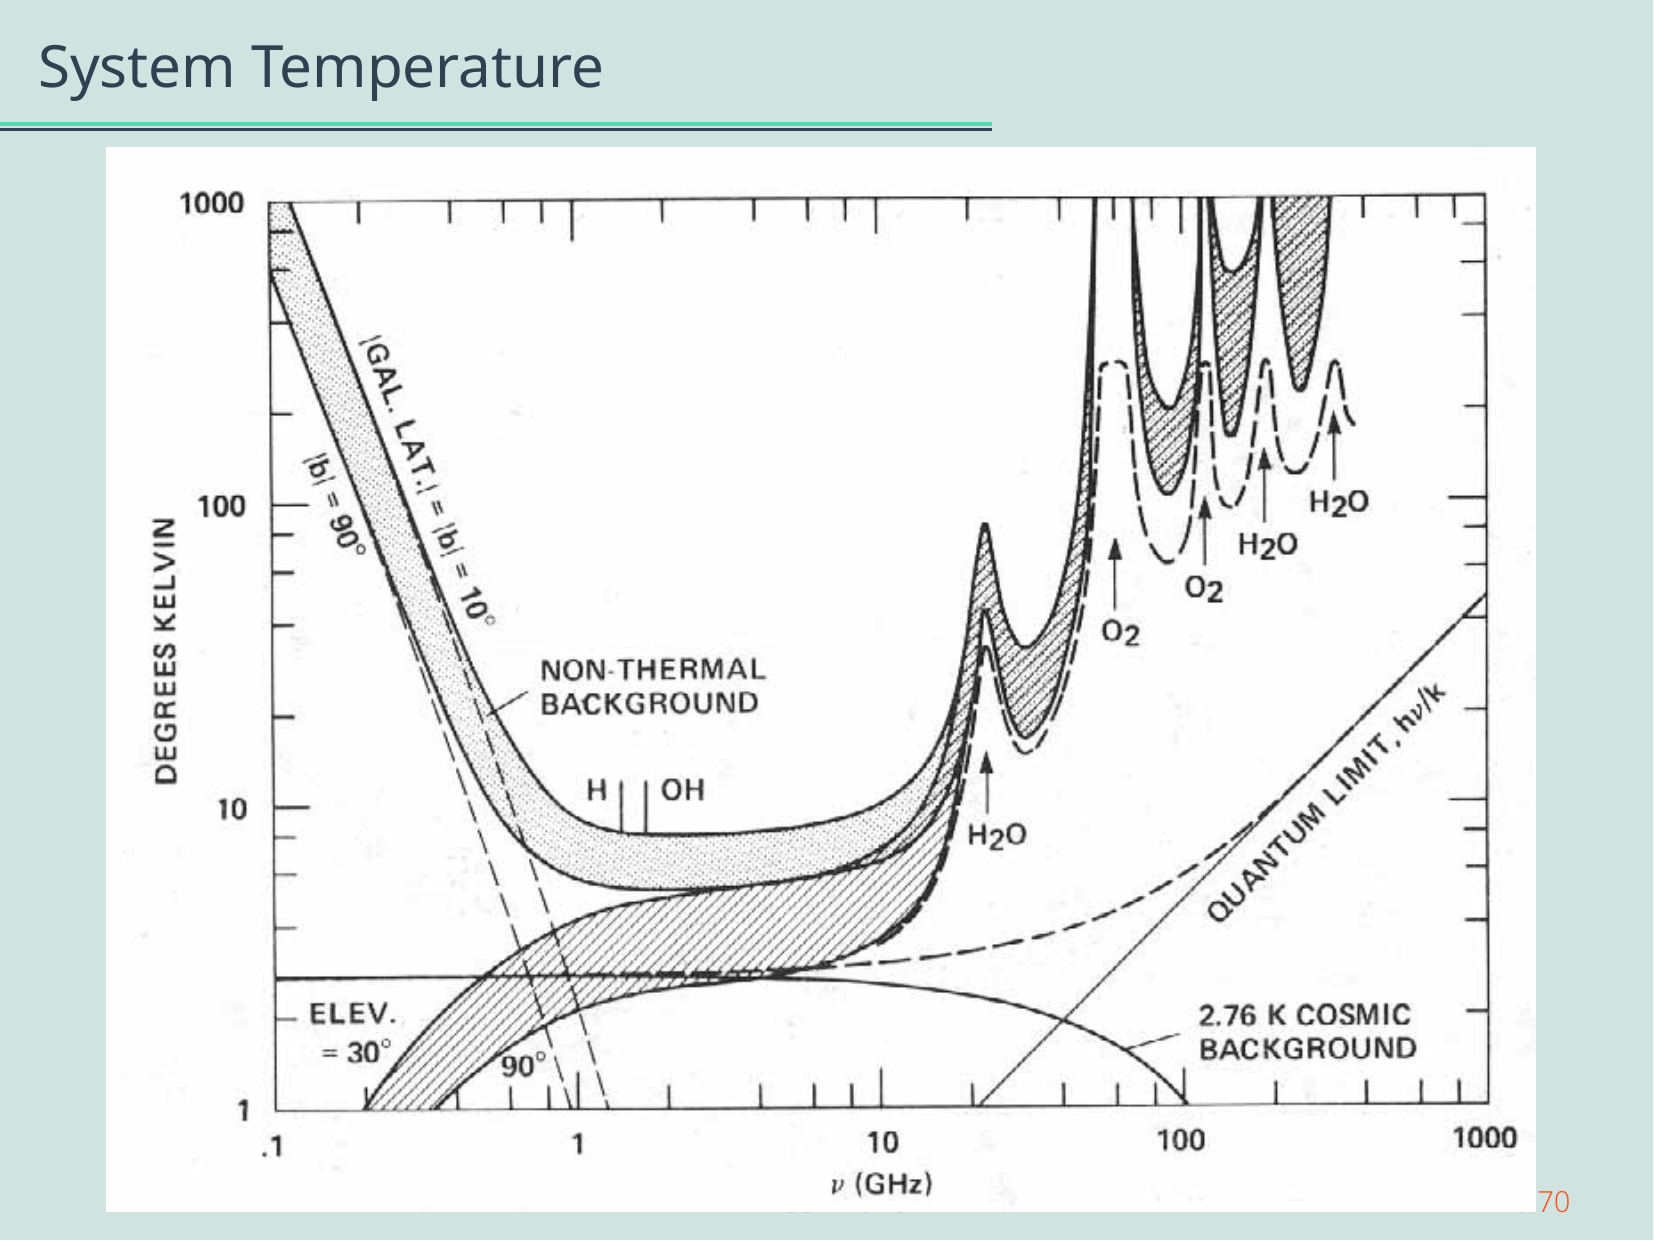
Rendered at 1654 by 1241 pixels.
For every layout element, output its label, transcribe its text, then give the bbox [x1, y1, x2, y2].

picture [106, 147, 1536, 1212]
text_box System Temperature [23, 17, 1063, 103]
